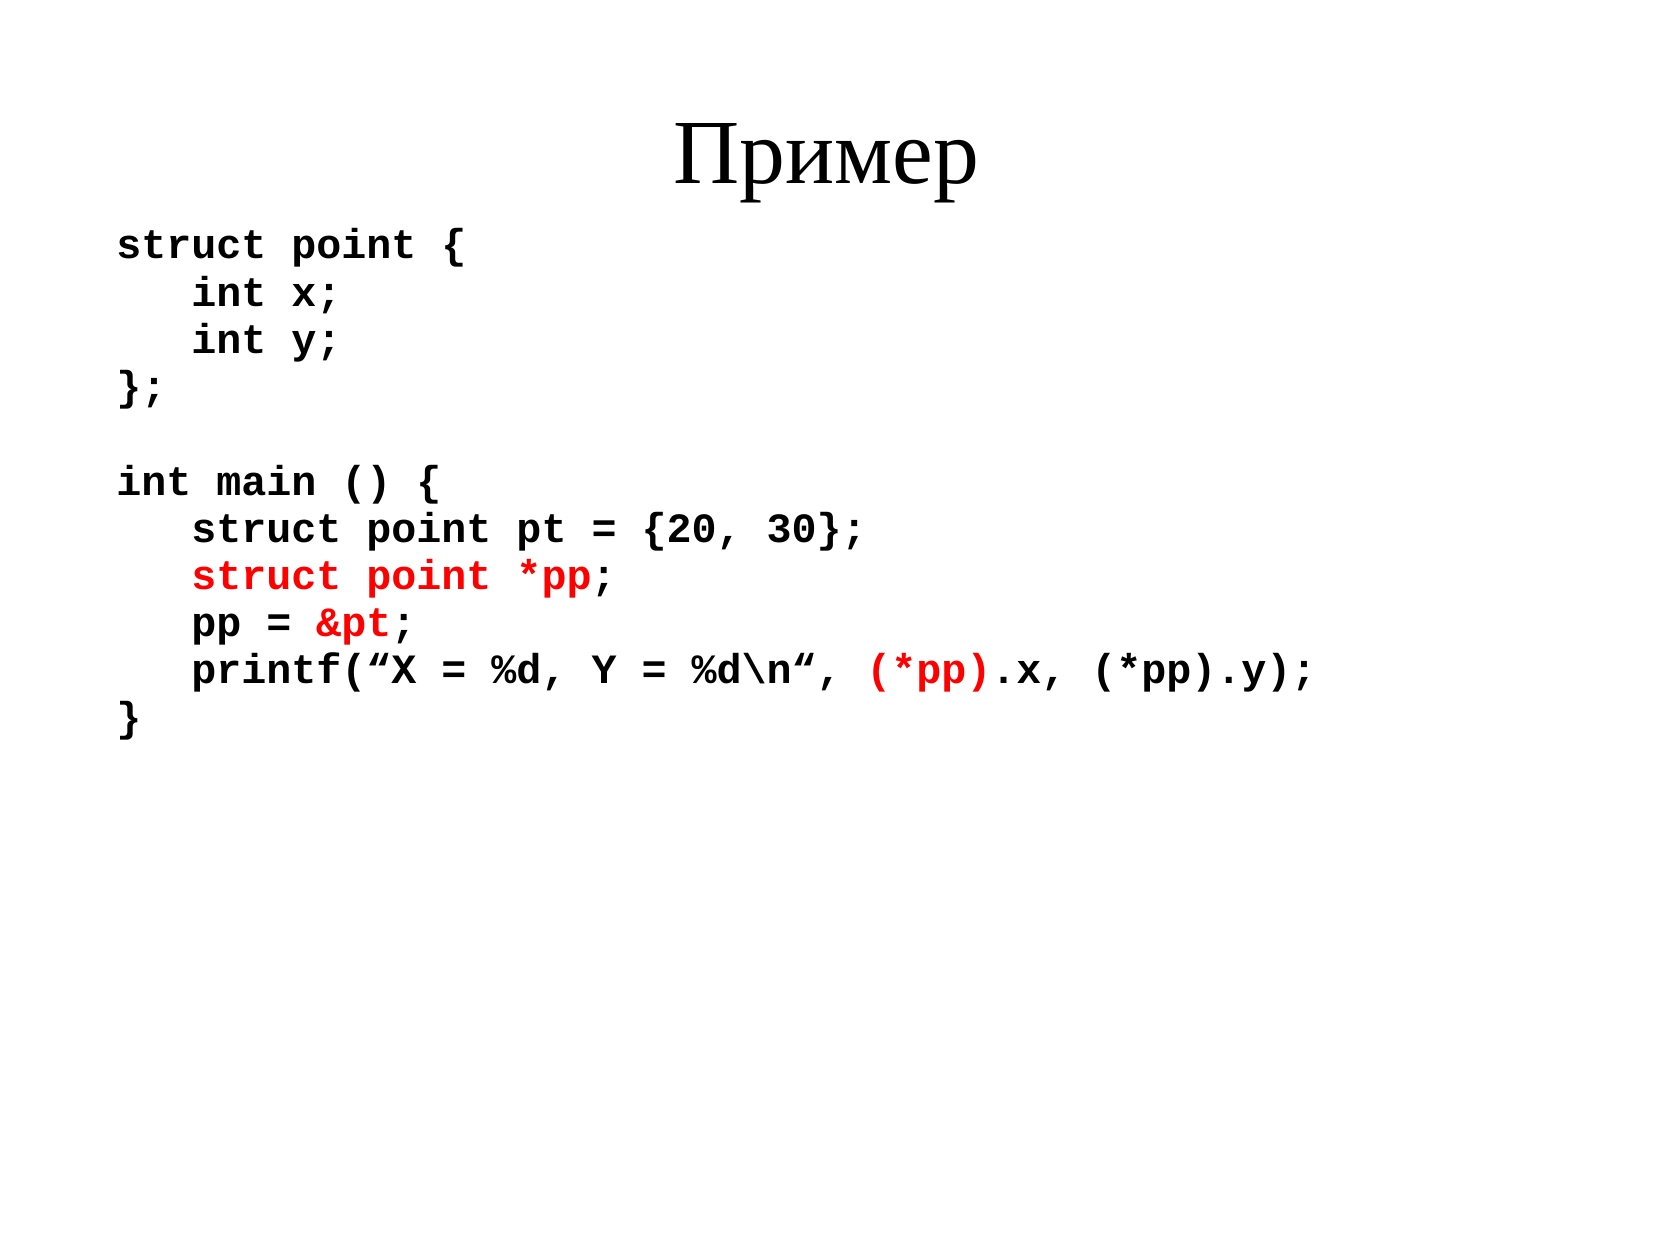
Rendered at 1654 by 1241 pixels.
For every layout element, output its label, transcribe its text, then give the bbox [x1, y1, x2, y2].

title Пример [82, 49, 1571, 257]
text_box struct point { int x; int y; }; int main () { struct point pt = {20, 30}; struct point *pp; pp = &pt; printf(“X = %d, Y = %d\n“, (*pp).x, (*pp).y); } [101, 216, 1654, 757]
